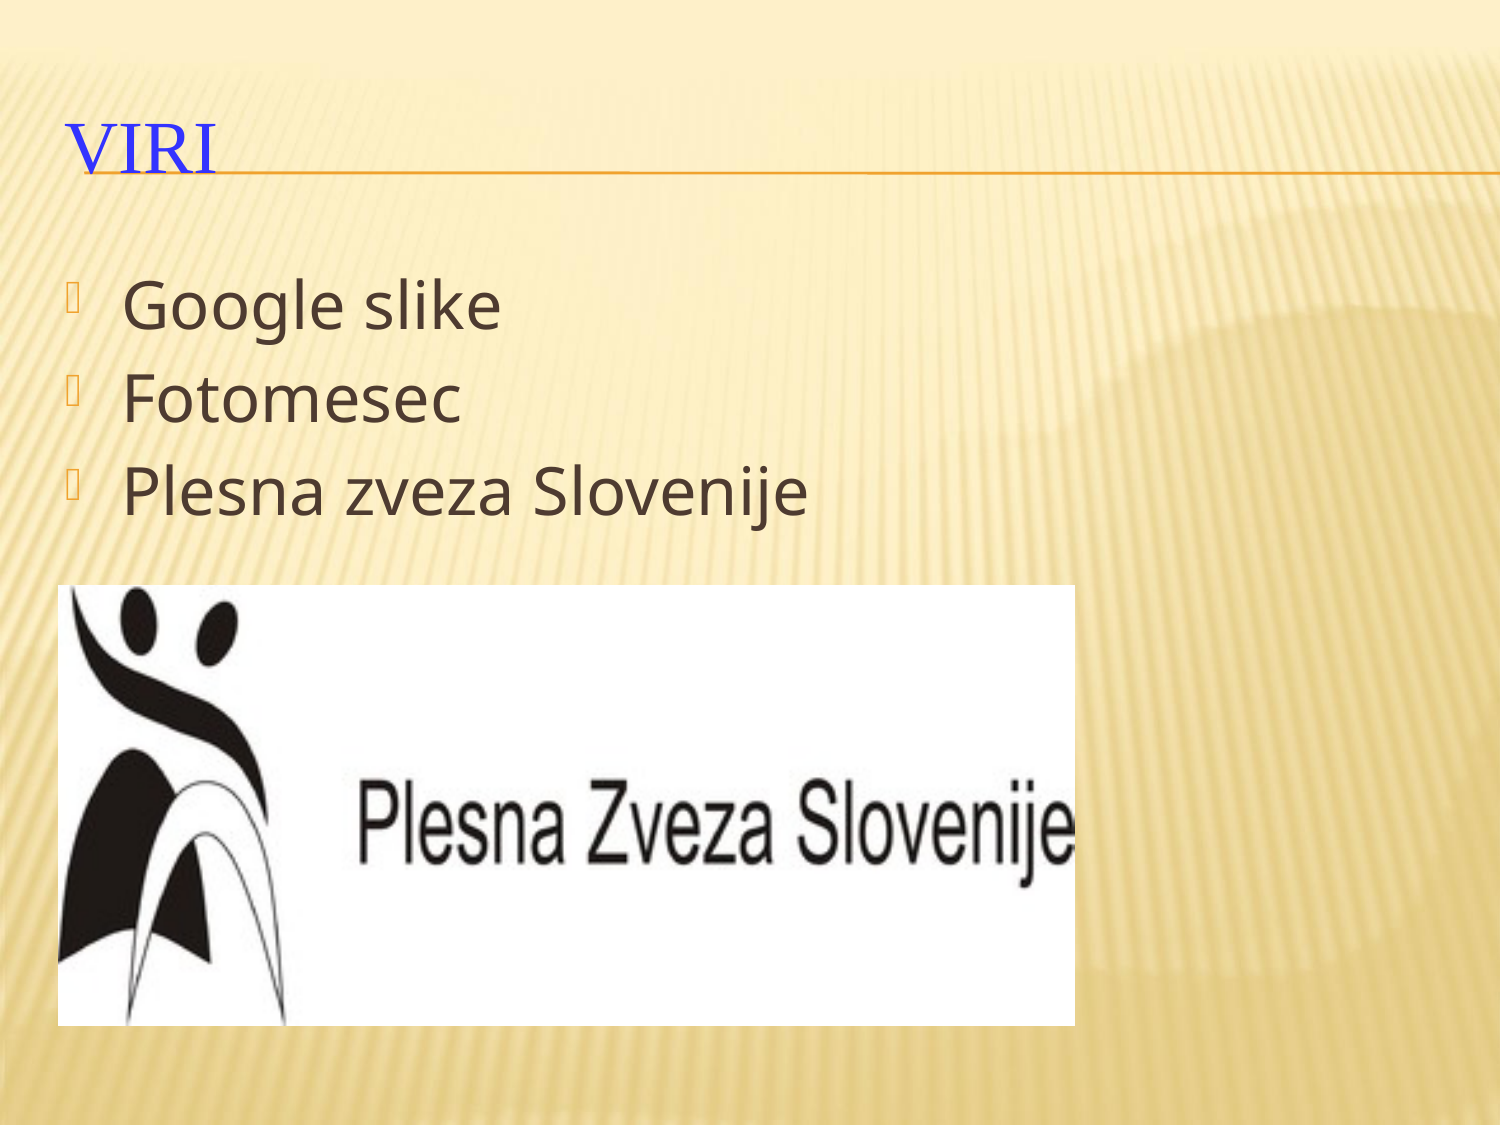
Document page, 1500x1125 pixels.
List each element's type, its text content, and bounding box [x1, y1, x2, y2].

title viri [50, 75, 1475, 213]
picture [0, 0, 1500, 1125]
list Google slike Fotomesec Plesna zveza Slovenije [50, 254, 1475, 998]
